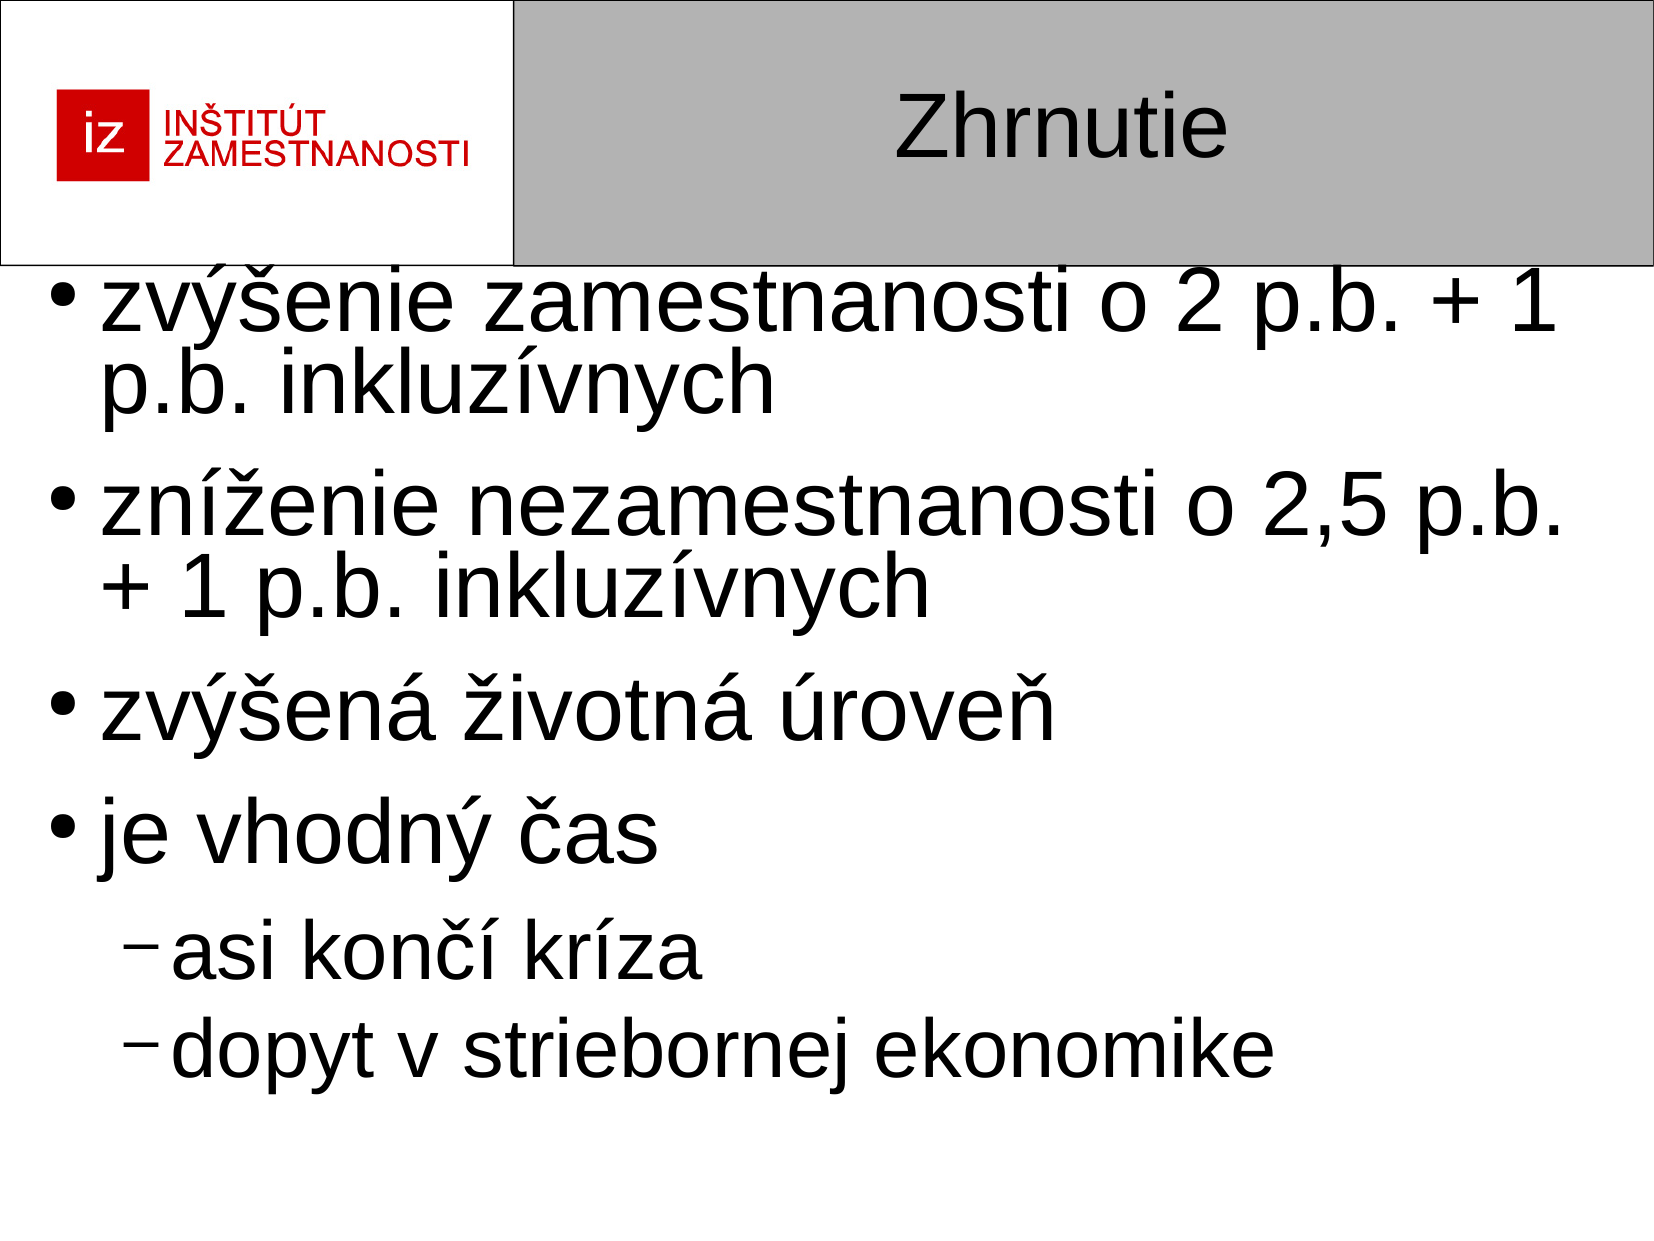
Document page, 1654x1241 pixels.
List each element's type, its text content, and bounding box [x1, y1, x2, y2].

list zvýšenie zamestnanosti o 2 p.b. + 1 p.b. inkluzívnych zníženie nezamestnanosti o 2,5 p.b. + 1 p.b. inkluzívnych zvýšená životná úroveň je vhodný čas asi končí kríza dopyt v striebornej ekonomike [29, 265, 1625, 1241]
picture [5, 8, 512, 257]
title Zhrnutie [561, 37, 1565, 229]
